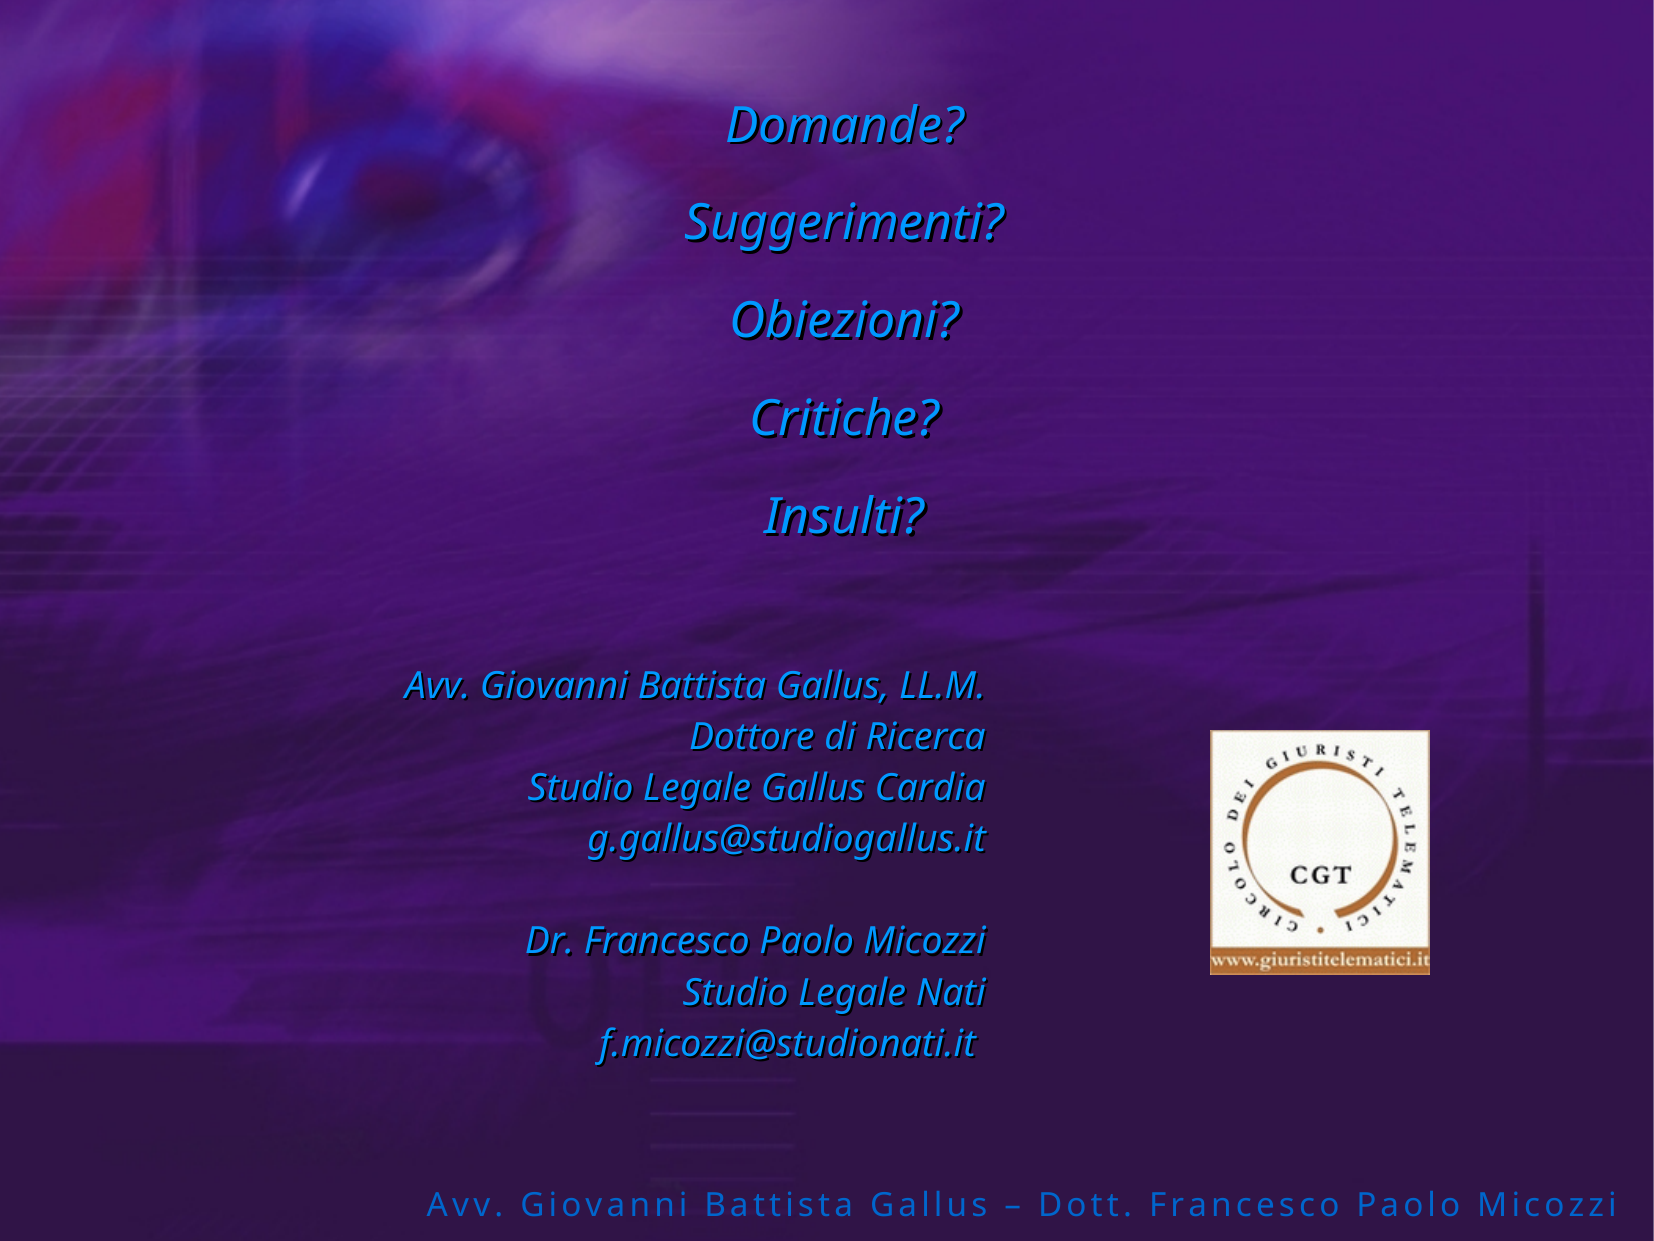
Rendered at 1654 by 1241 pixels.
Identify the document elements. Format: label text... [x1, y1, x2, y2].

list Domande? Suggerimenti? Obiezioni? Critiche? Insulti? [224, 88, 1447, 606]
list Avv. Giovanni Battista Gallus, LL.M. Dottore di Ricerca Studio Legale Gallus Cardia g.gallus@studiogallus.it Dr. Francesco Paolo Micozzi Studio Legale Nati f.micozzi@studionati.it [118, 561, 987, 1123]
picture [0, 0, 1654, 1241]
